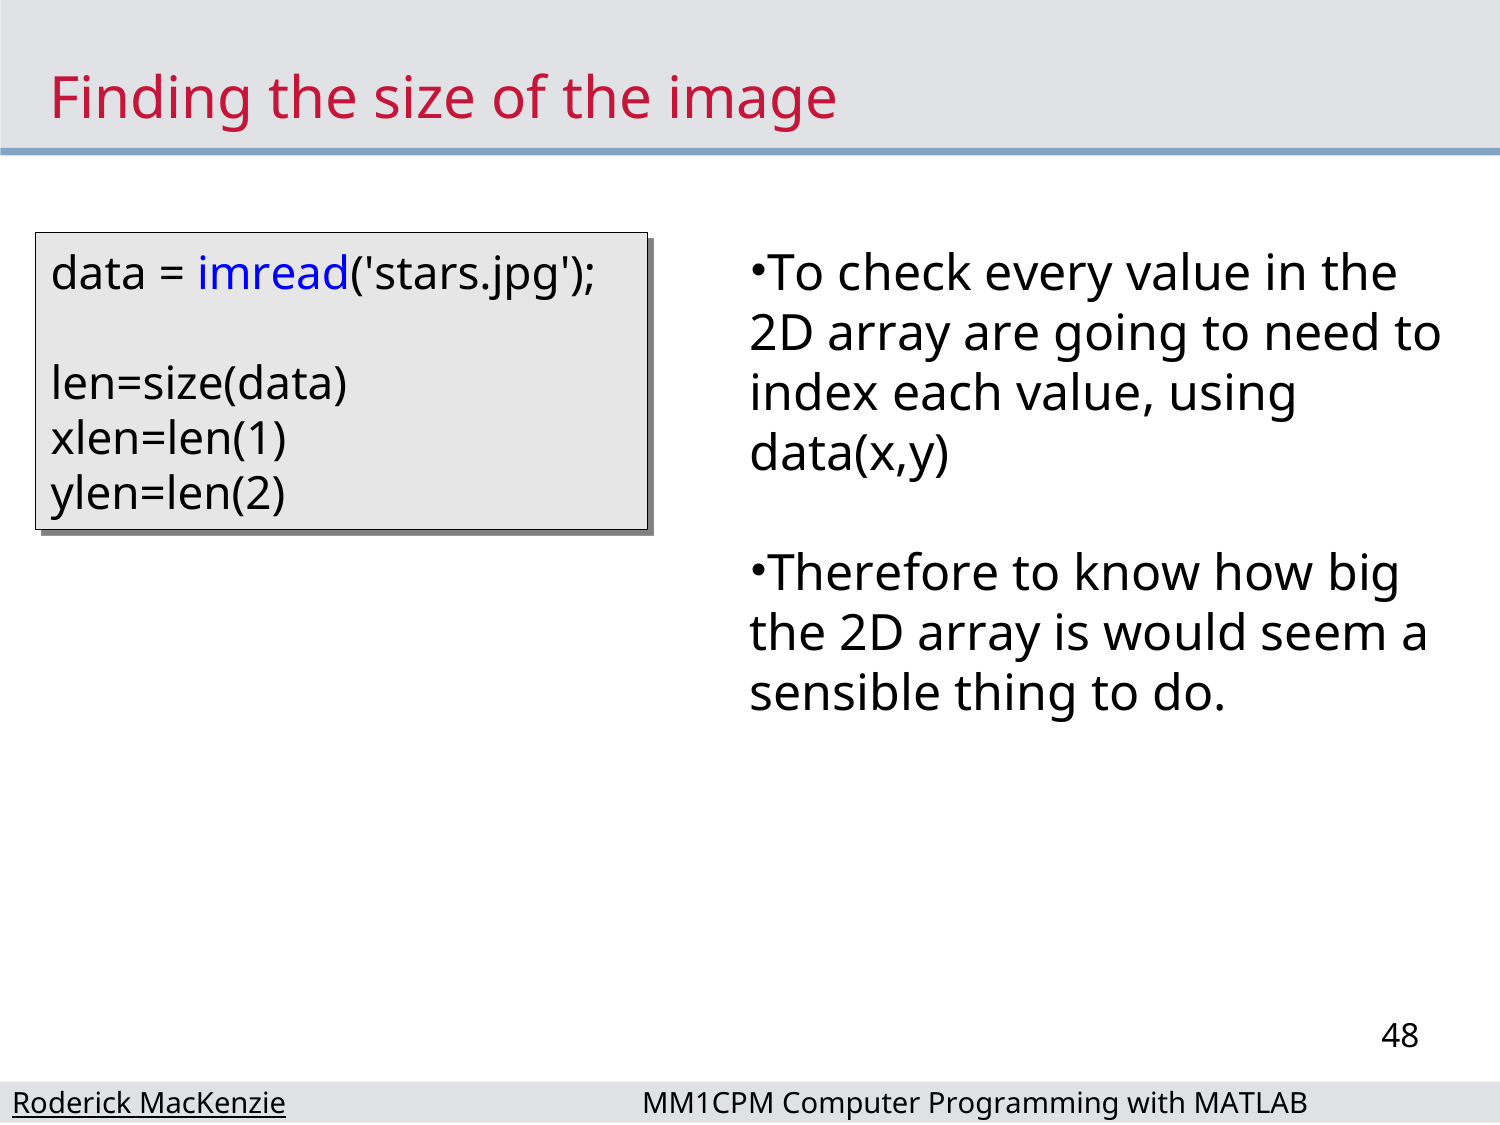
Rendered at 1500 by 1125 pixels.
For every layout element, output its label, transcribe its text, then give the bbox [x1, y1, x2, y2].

title Finding the size of the image [34, 43, 1494, 149]
text_box data = imread('stars.jpg'); len=size(data) xlen=len(1) ylen=len(2) [35, 232, 648, 530]
text_box <number> [1366, 1006, 1500, 1077]
text_box To check every value in the 2D array are going to need to index each value, using data(x,y) Therefore to know how big the 2D array is would seem a sensible thing to do. [735, 232, 1477, 728]
